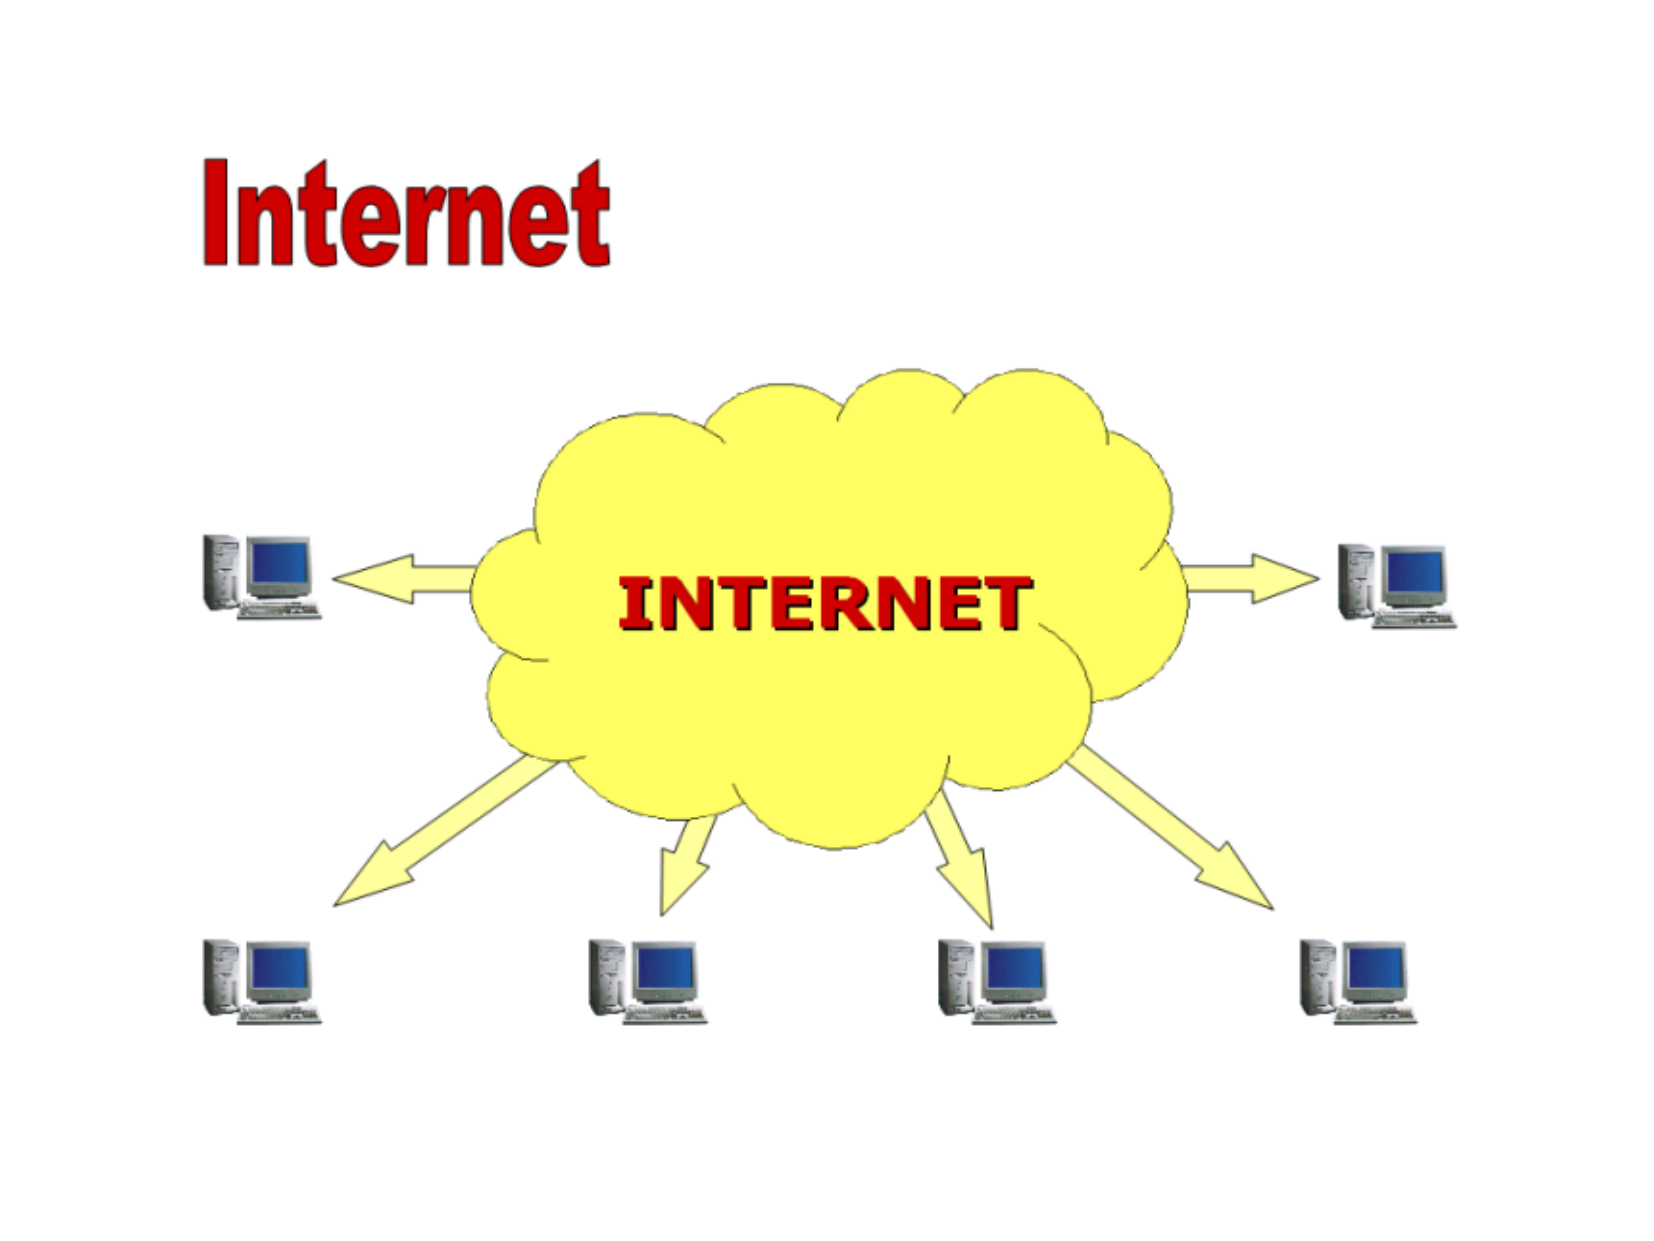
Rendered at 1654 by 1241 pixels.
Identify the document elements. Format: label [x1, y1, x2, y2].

picture [147, 118, 1477, 1093]
